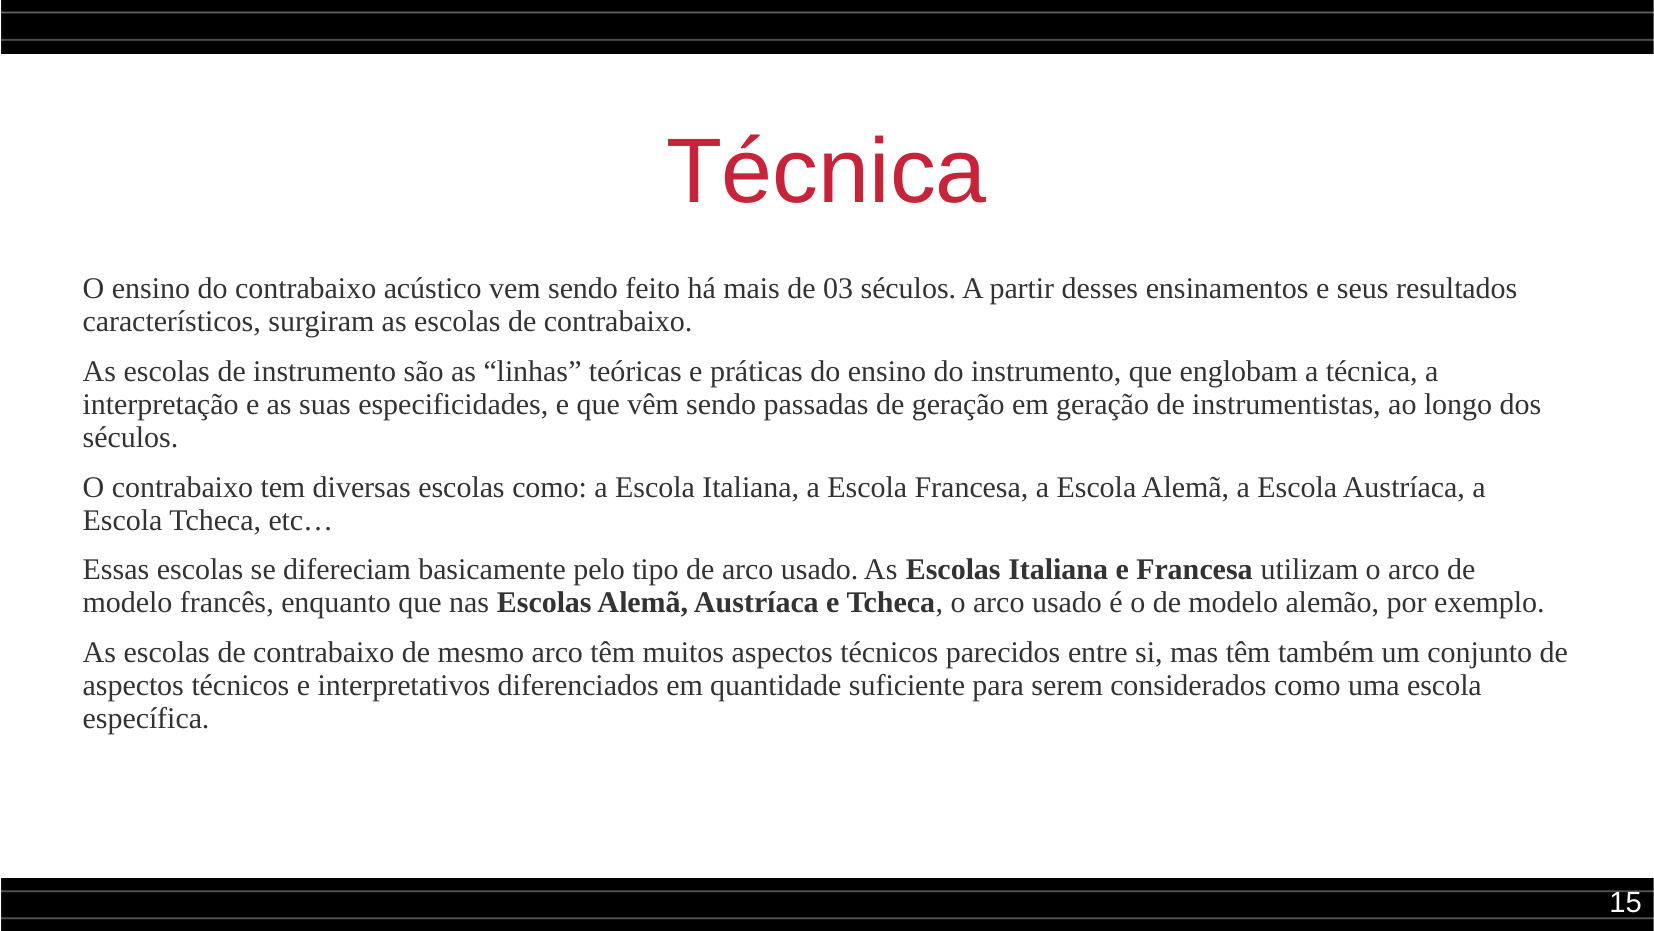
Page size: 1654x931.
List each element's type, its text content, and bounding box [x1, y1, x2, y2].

picture [1, 0, 1654, 54]
title Técnica [82, 92, 1571, 249]
list O ensino do contrabaixo acústico vem sendo feito há mais de 03 séculos. A partir desses ensinamentos e seus resultados característicos, surgiram as escolas de contrabaixo. As escolas de instrumento são as “linhas” teóricas e práticas do ensino do instrumento, que englobam a técnica, a interpretação e as suas especificidades, e que vêm sendo passadas de geração em geração de instrumentistas, ao longo dos séculos. O contrabaixo tem diversas escolas como: a Escola Italiana, a Escola Francesa, a Escola Alemã, a Escola Austríaca, a Escola Tcheca, etc… Essas escolas se difereciam basicamente pelo tipo de arco usado. As Escolas Italiana e Francesa utilizam o arco de modelo francês, enquanto que nas Escolas Alemã, Austríaca e Tcheca, o arco usado é o de modelo alemão, por exemplo. As escolas de contrabaixo de mesmo arco têm muitos aspectos técnicos parecidos entre si, mas têm também um conjunto de aspectos técnicos e interpretativos diferenciados em quantidade suficiente para serem considerados como uma escola específica. [82, 271, 1571, 758]
picture [1, 878, 1654, 931]
